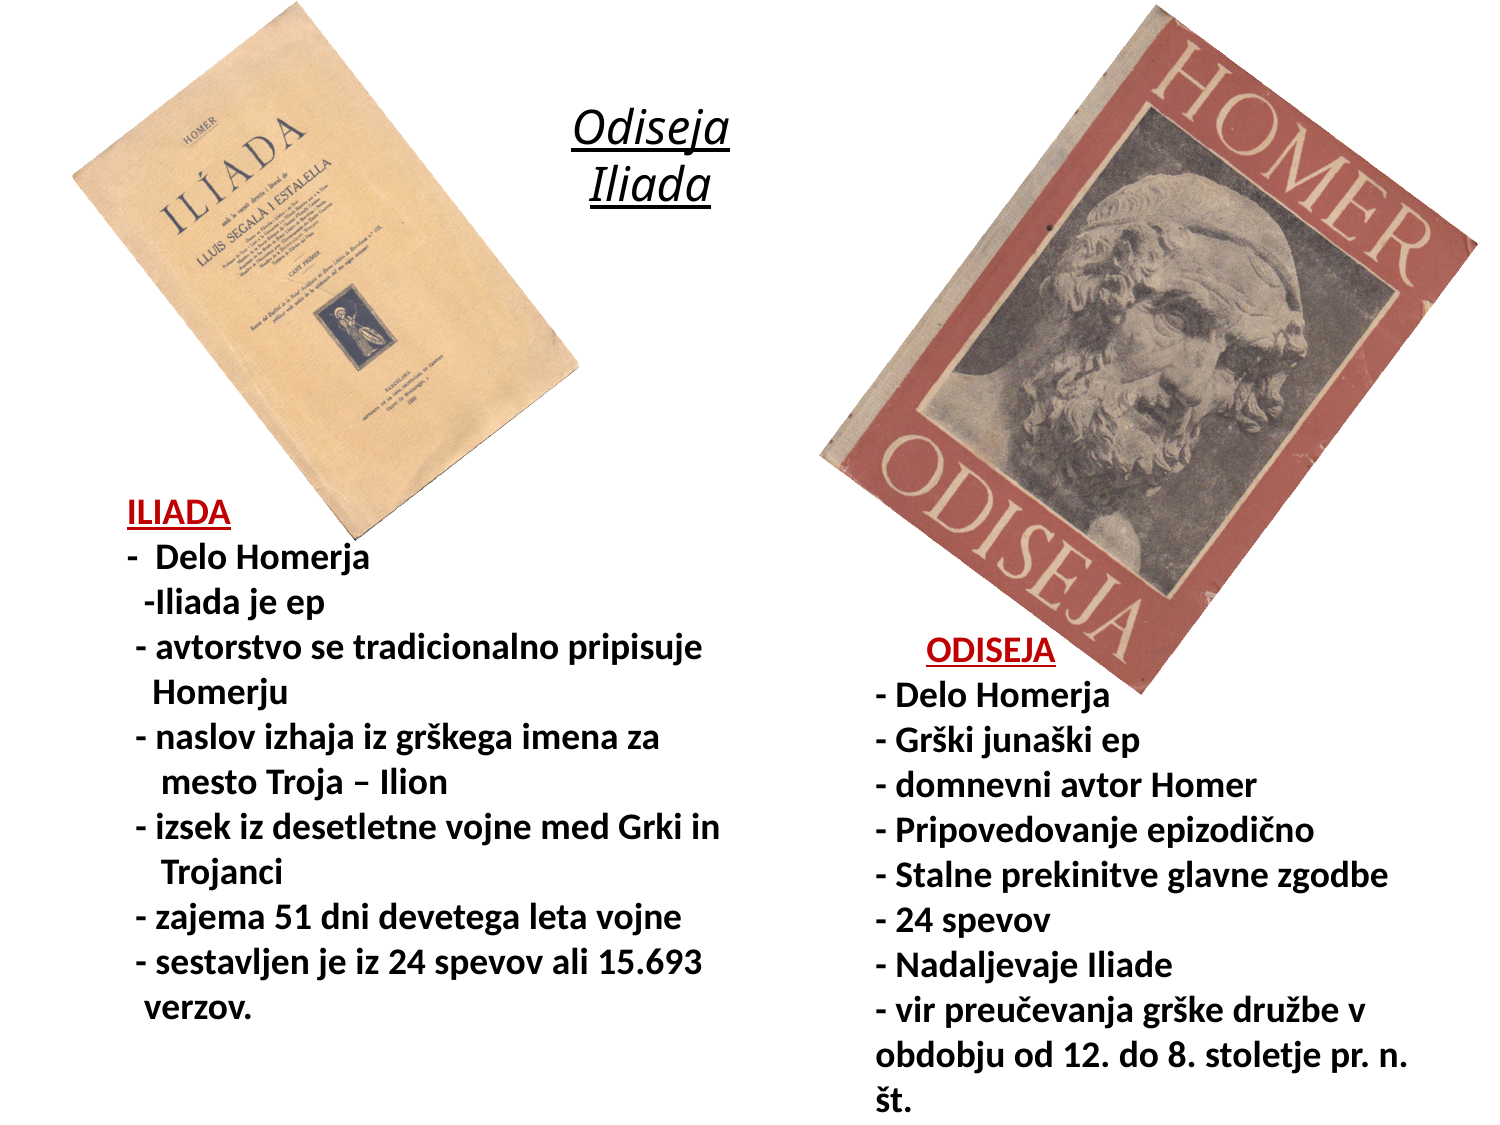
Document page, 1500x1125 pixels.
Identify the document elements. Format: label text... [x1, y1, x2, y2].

title Odiseja Iliada [321, 30, 1012, 220]
text_box ODISEJA - Delo Homerja - Grški junaški ep - domnevni avtor Homer - Pripovedovanje epizodično - Stalne prekinitve glavne zgodbe - 24 spevov - Nadaljevaje Iliade - vir preučevanja grške družbe v obdobju od 12. do 8. stoletje pr. n. št. [860, 617, 1436, 1125]
picture [70, 0, 581, 541]
text_box ILIADA - Delo Homerja -Iliada je ep - avtorstvo se tradicionalno pripisuje Homerju - naslov izhaja iz grškega imena za mesto Troja – Ilion - izsek iz desetletne vojne med Grki in Trojanci - zajema 51 dni devetega leta vojne - sestavljen je iz 24 spevov ali 15.693 verzov. [112, 479, 739, 1035]
picture [818, 3, 1478, 695]
